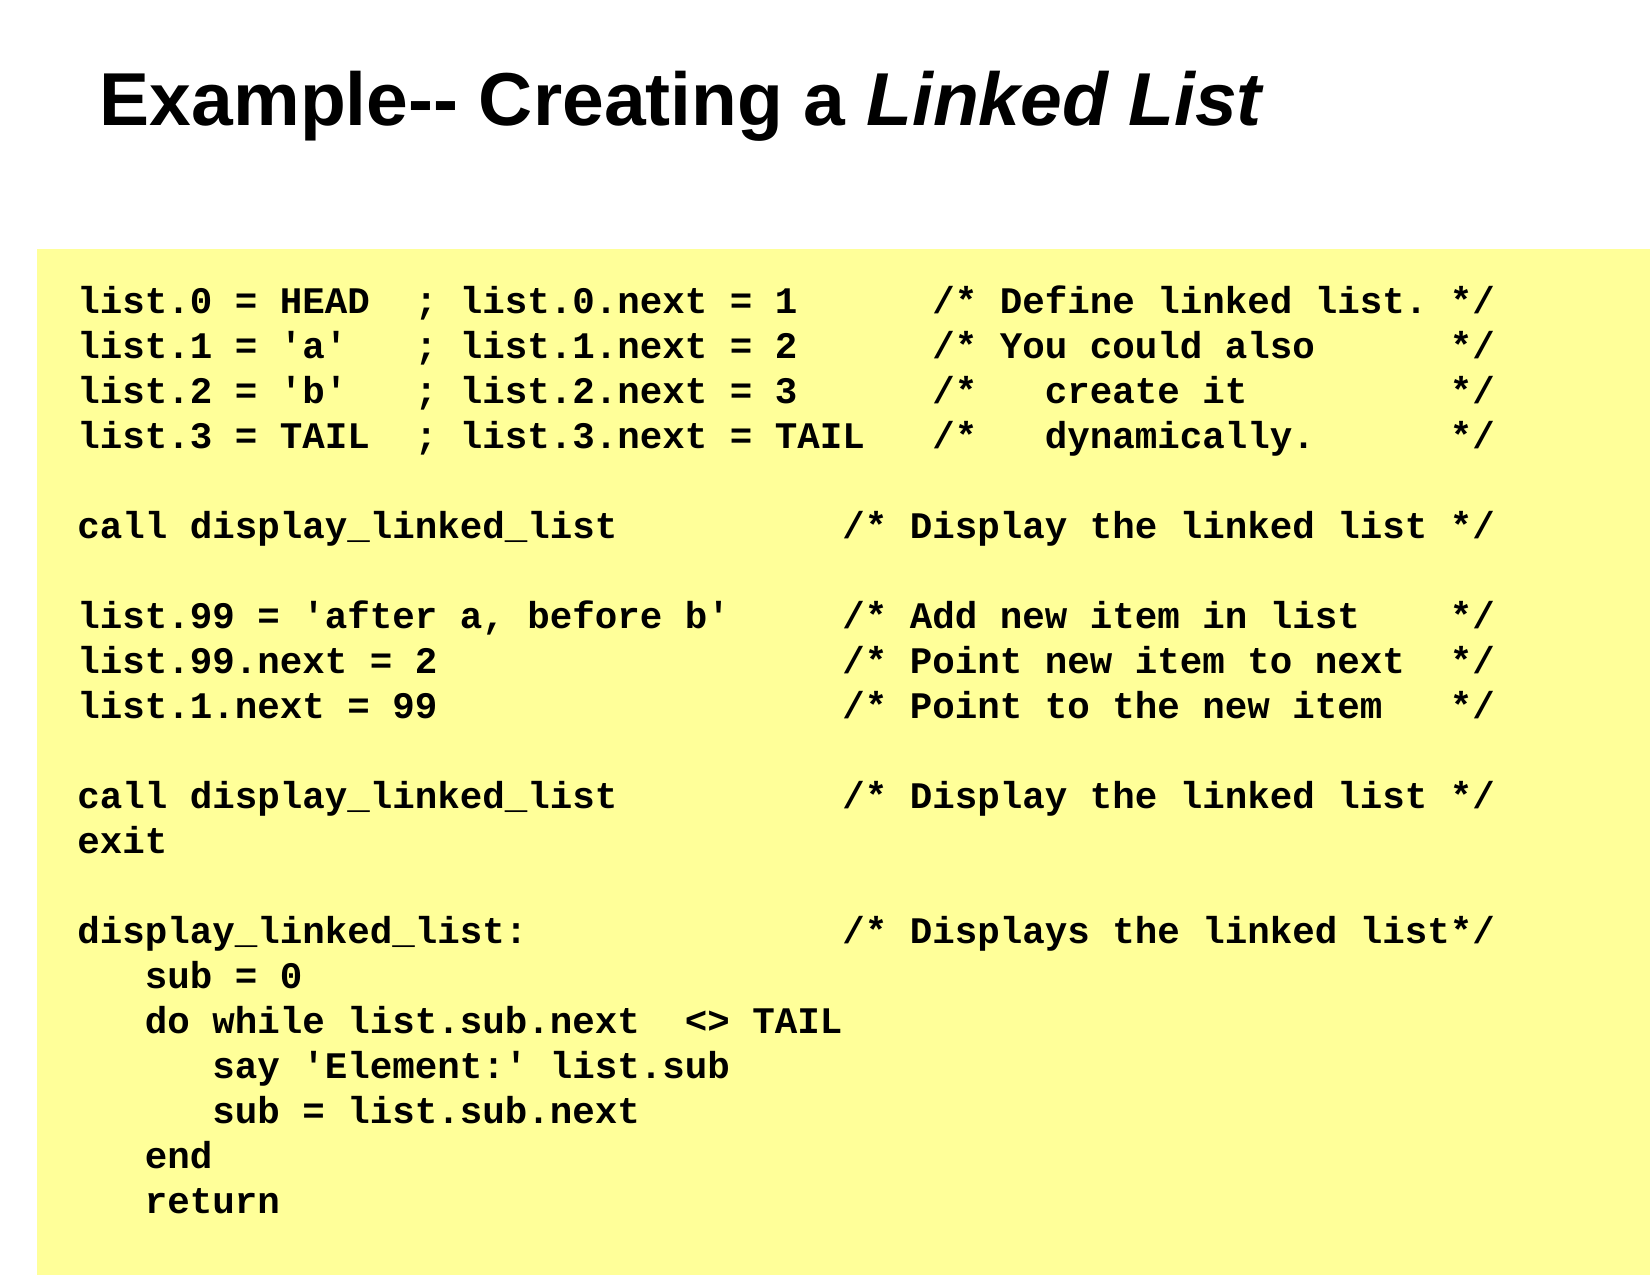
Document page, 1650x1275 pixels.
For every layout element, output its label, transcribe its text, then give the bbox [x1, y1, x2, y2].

text_box list.0 = HEAD ; list.0.next = 1 /* Define linked list. */ list.1 = 'a' ; list.1.next = 2 /* You could also */ list.2 = 'b' ; list.2.next = 3 /* create it */ list.3 = TAIL ; list.3.next = TAIL /* dynamically. */ call display_linked_list /* Display the linked list */ list.99 = 'after a, before b' /* Add new item in list */ list.99.next = 2 /* Point new item to next */ list.1.next = 99 /* Point to the new item */ call display_linked_list /* Display the linked list */ exit display_linked_list: /* Displays the linked list*/ sub = 0 do while list.sub.next <> TAIL say 'Element:' list.sub sub = list.sub.next end return [62, 268, 1650, 1230]
text_box [37, 249, 1650, 1275]
text_box Example-- Creating a Linked List [99, 49, 1600, 150]
